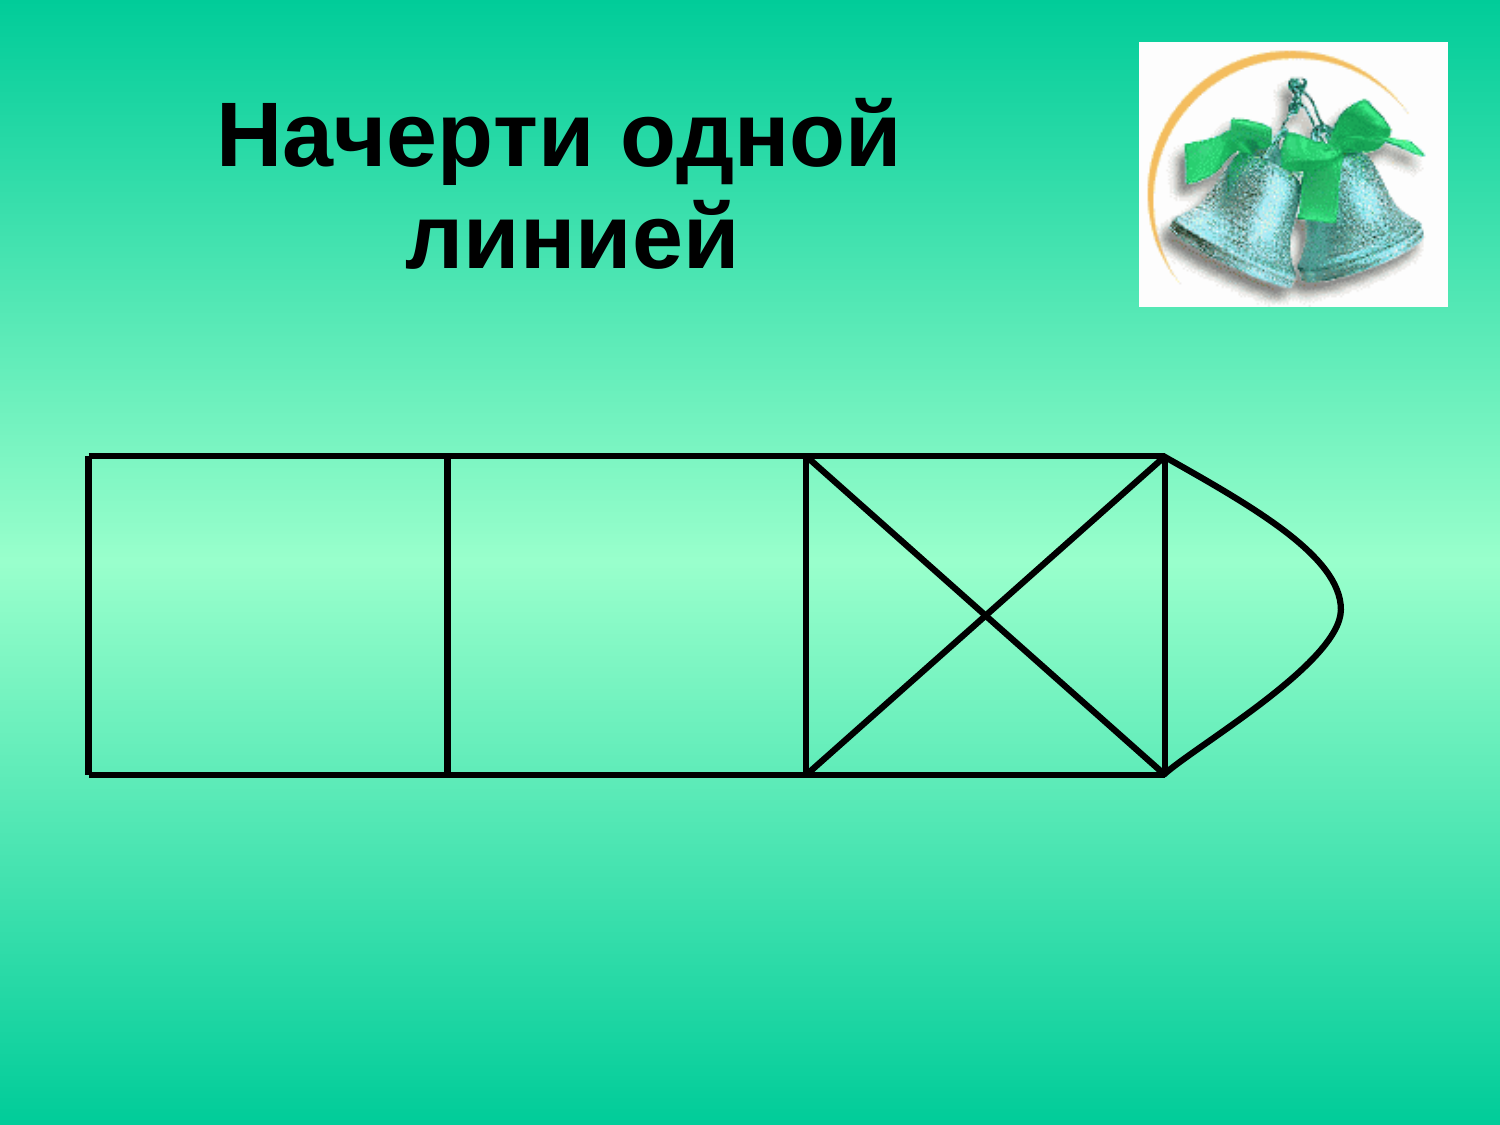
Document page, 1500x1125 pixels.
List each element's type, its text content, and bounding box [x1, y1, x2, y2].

title Начерти одной линией [74, 45, 1046, 327]
picture [1139, 42, 1448, 307]
